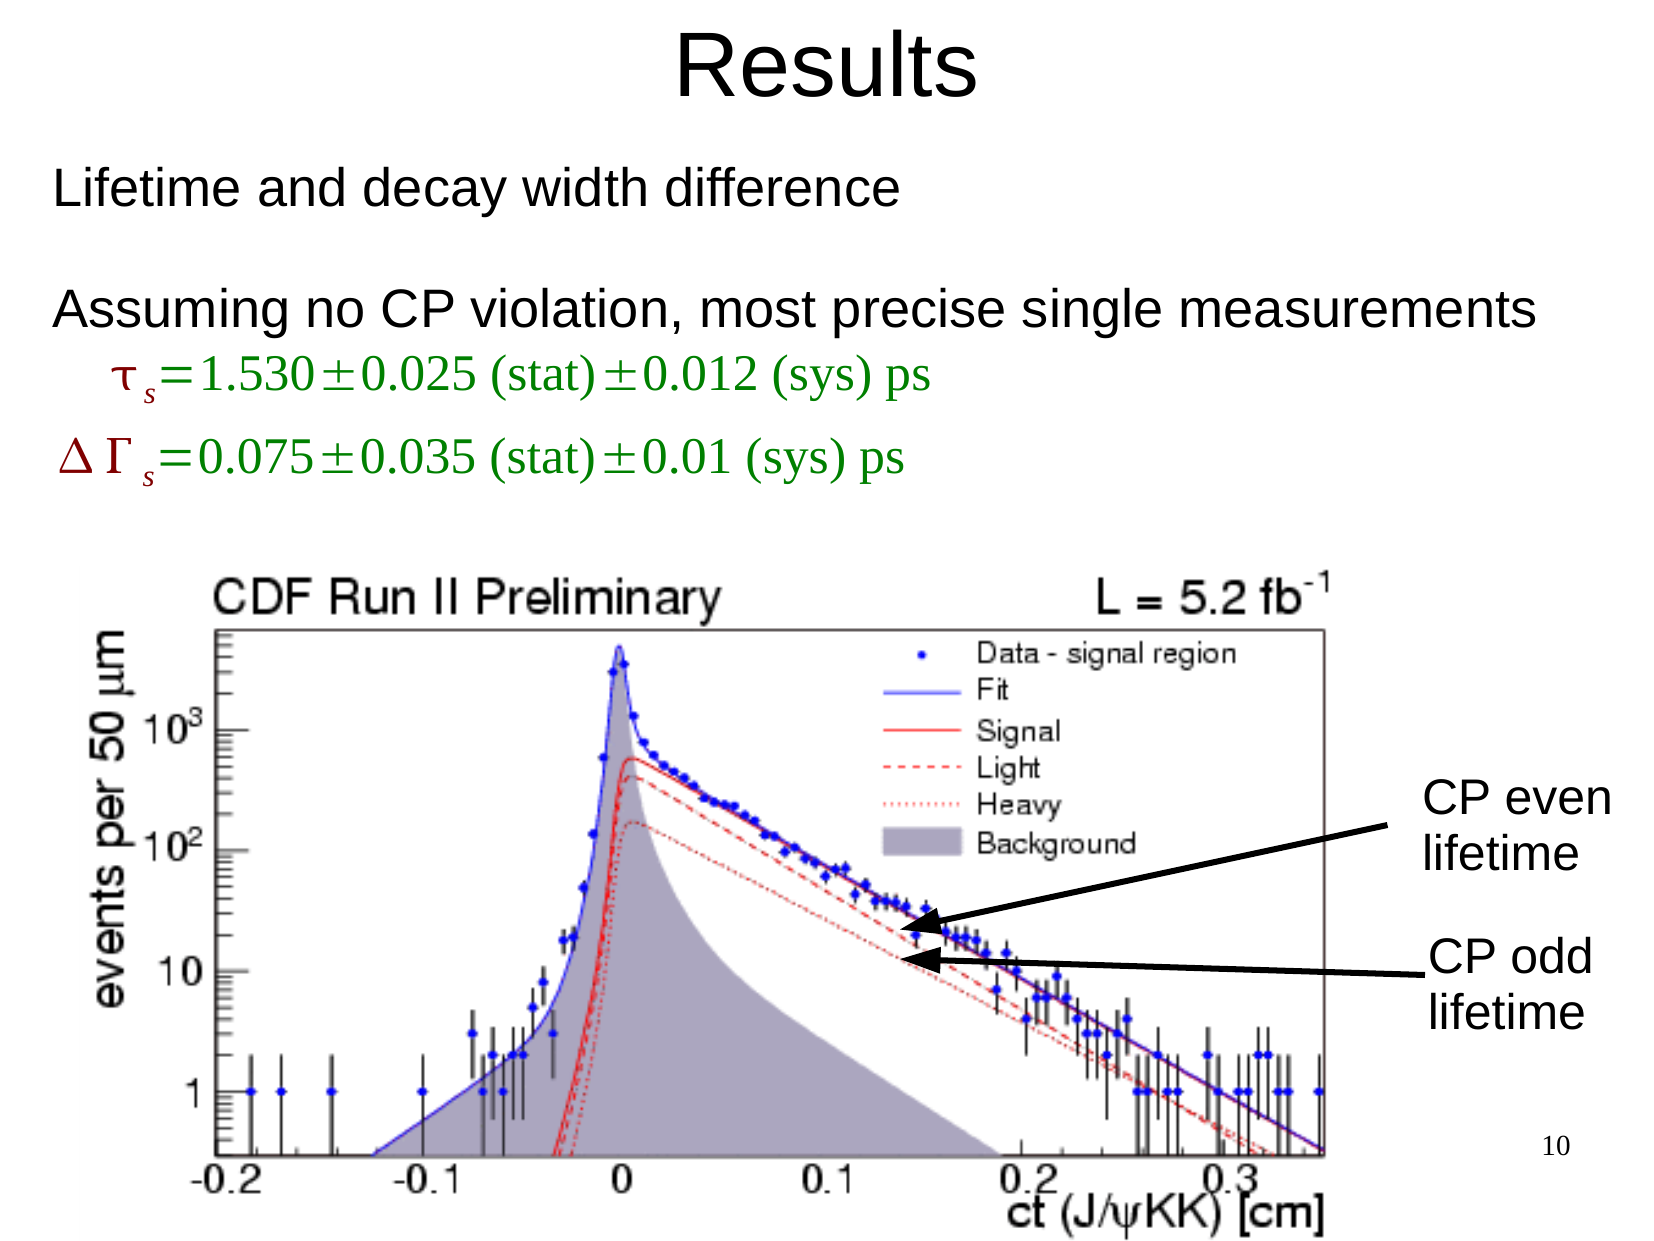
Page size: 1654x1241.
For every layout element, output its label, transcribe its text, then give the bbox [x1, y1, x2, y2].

title Results [82, 0, 1571, 150]
text_box CP even lifetime [1407, 761, 1654, 889]
chart [45, 428, 916, 493]
chart [98, 345, 942, 411]
text_box Lifetime and decay width difference Assuming no CP violation, most precise single measurements [37, 150, 1613, 407]
picture [78, 566, 1463, 1241]
text_box CP odd lifetime [1413, 921, 1654, 1048]
